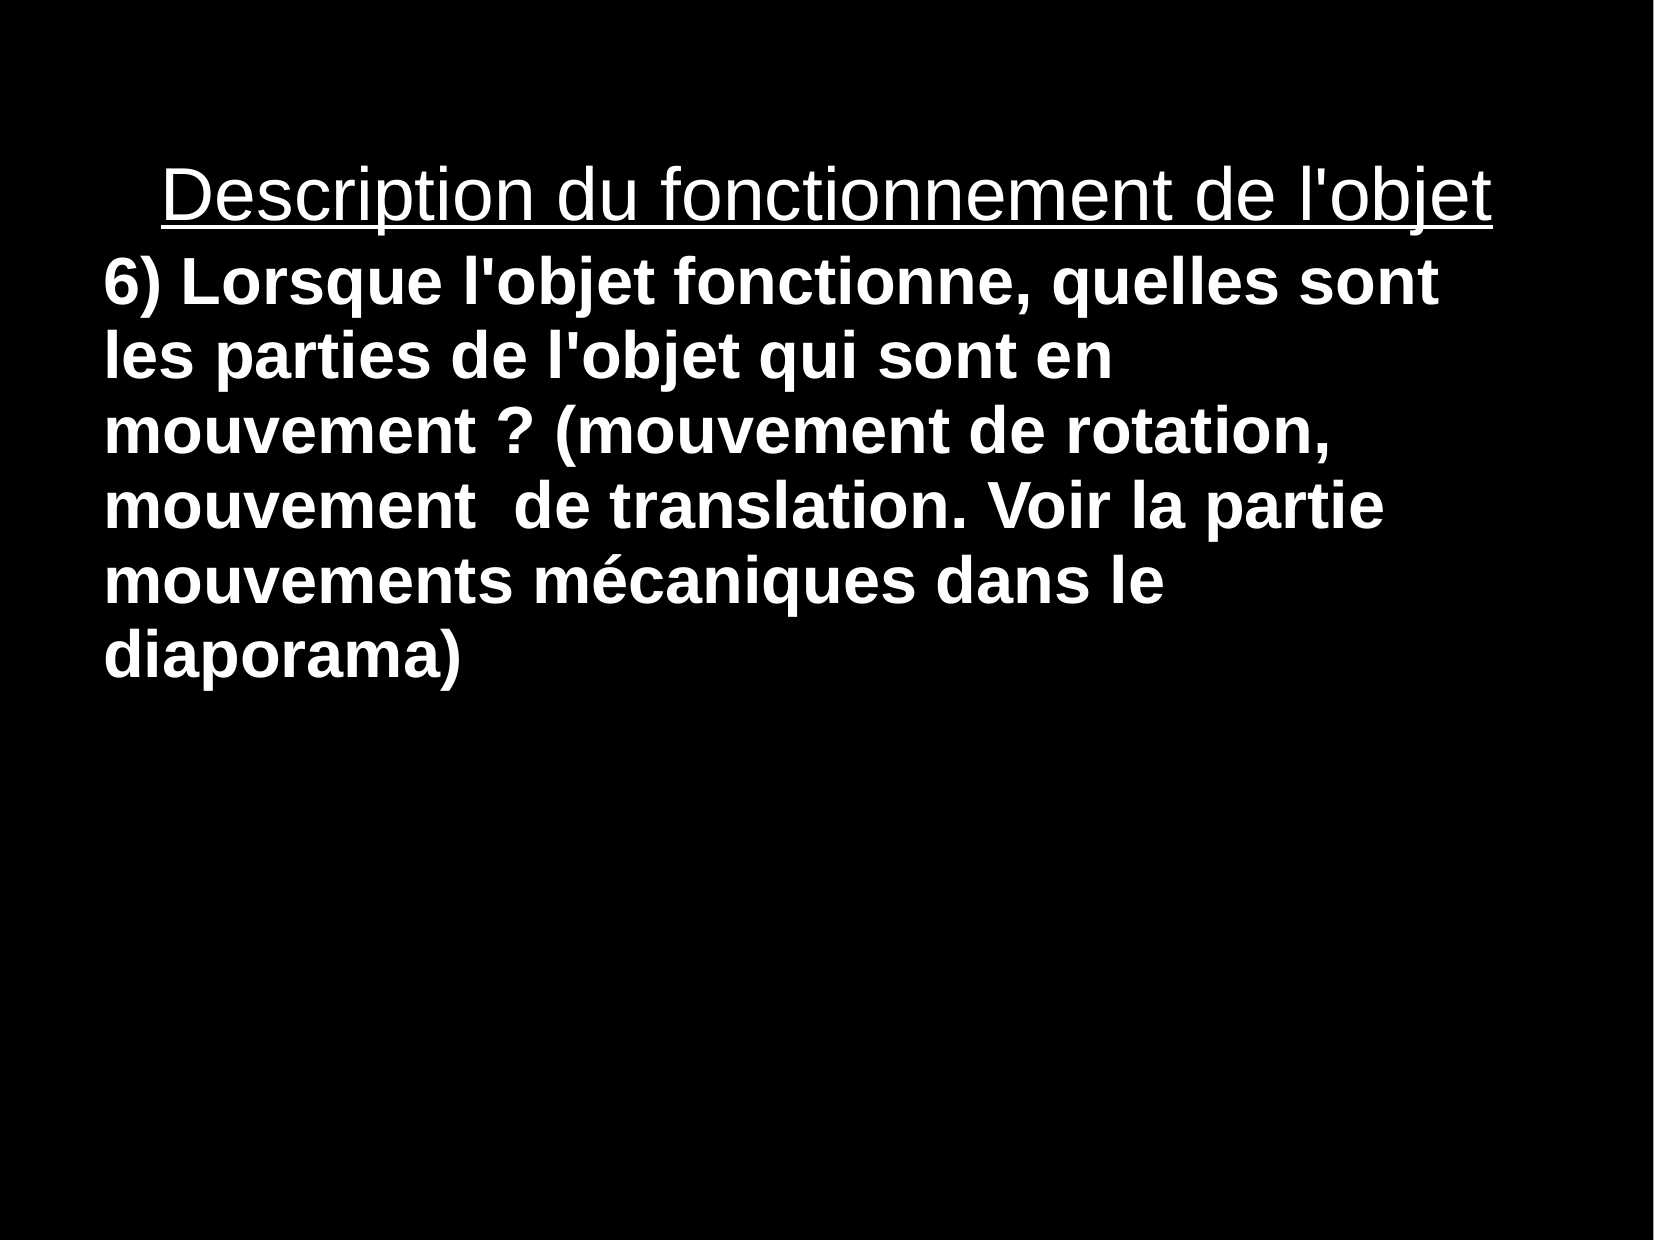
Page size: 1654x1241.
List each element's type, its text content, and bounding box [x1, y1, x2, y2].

title Description du fonctionnement de l'objet [82, 56, 1571, 250]
text_box 6) Lorsque l'objet fonctionne, quelles sont les parties de l'objet qui sont en mouvement ? (mouvement de rotation, mouvement de translation. Voir la partie mouvements mécaniques dans le diaporama) [88, 236, 1506, 700]
